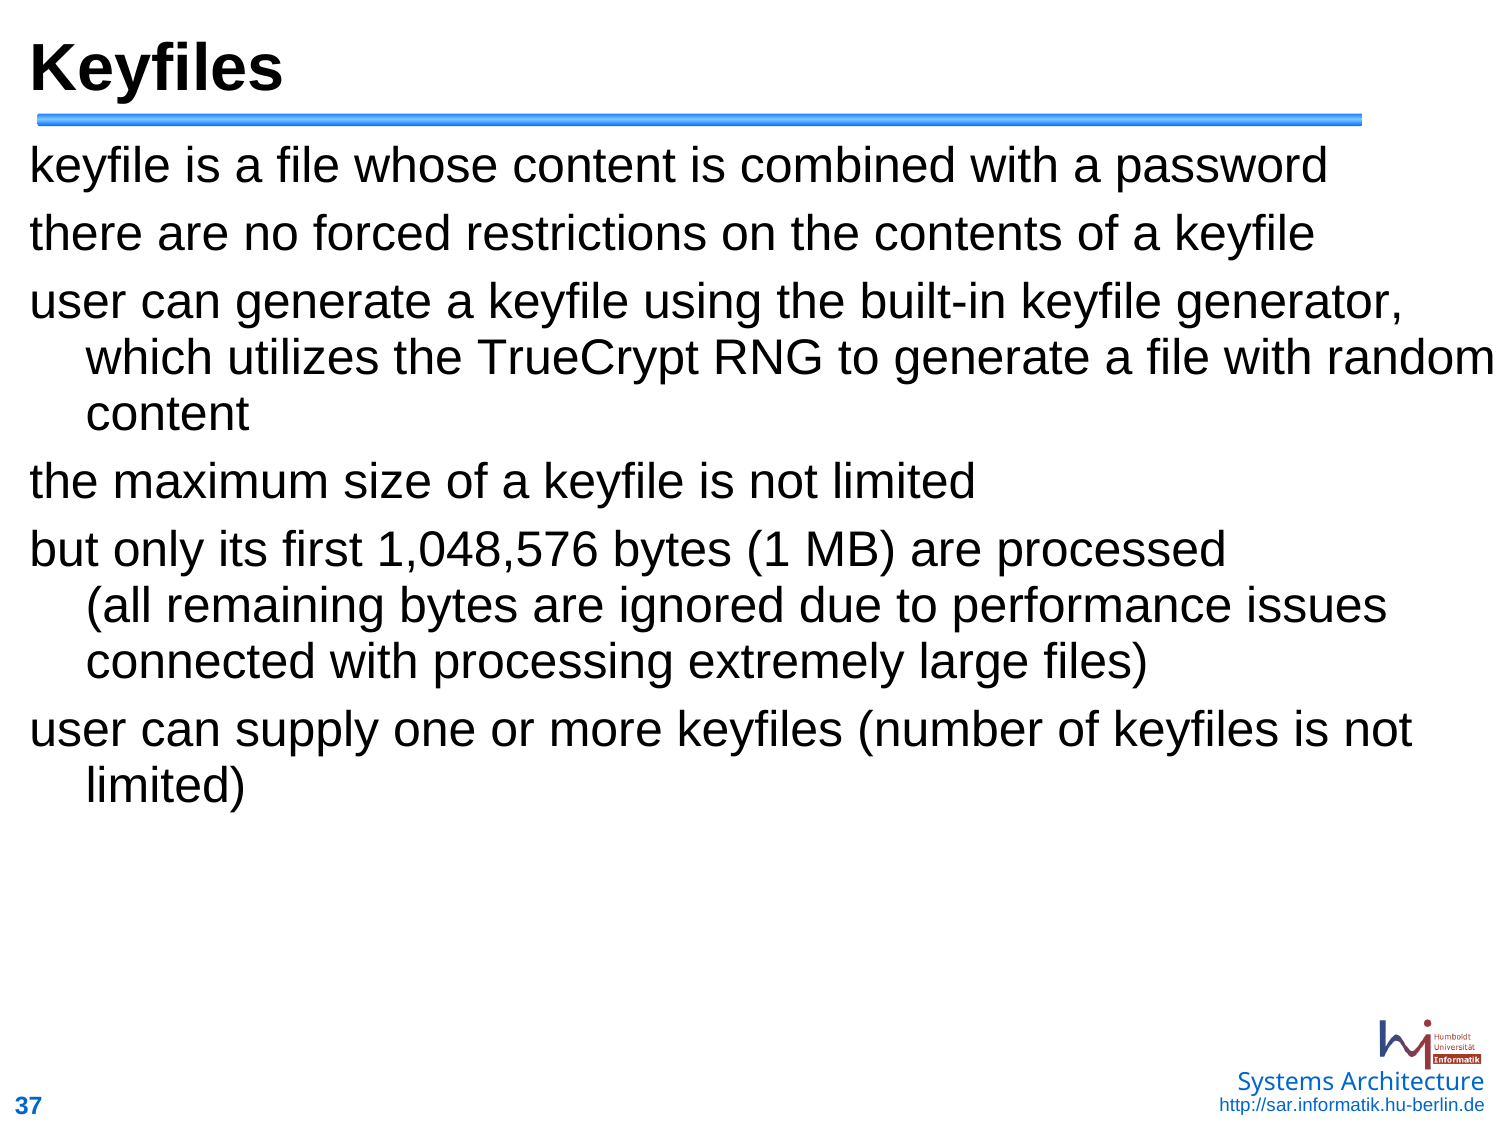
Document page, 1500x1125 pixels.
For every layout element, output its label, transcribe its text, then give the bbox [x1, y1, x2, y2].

picture [1376, 1044, 1483, 1071]
title Keyfiles [29, 26, 1500, 108]
list keyfile is a file whose content is combined with a password there are no forced restrictions on the contents of a keyfile user can generate a keyfile using the built-in keyfile generator, which utilizes the TrueCrypt RNG to generate a file with random content the maximum size of a keyfile is not limited but only its first 1,048,576 bytes (1 MB) are processed (all remaining bytes are ignored due to performance issues connected with processing extremely large files) user can supply one or more keyfiles (number of keyfiles is not limited) [29, 137, 1500, 1044]
